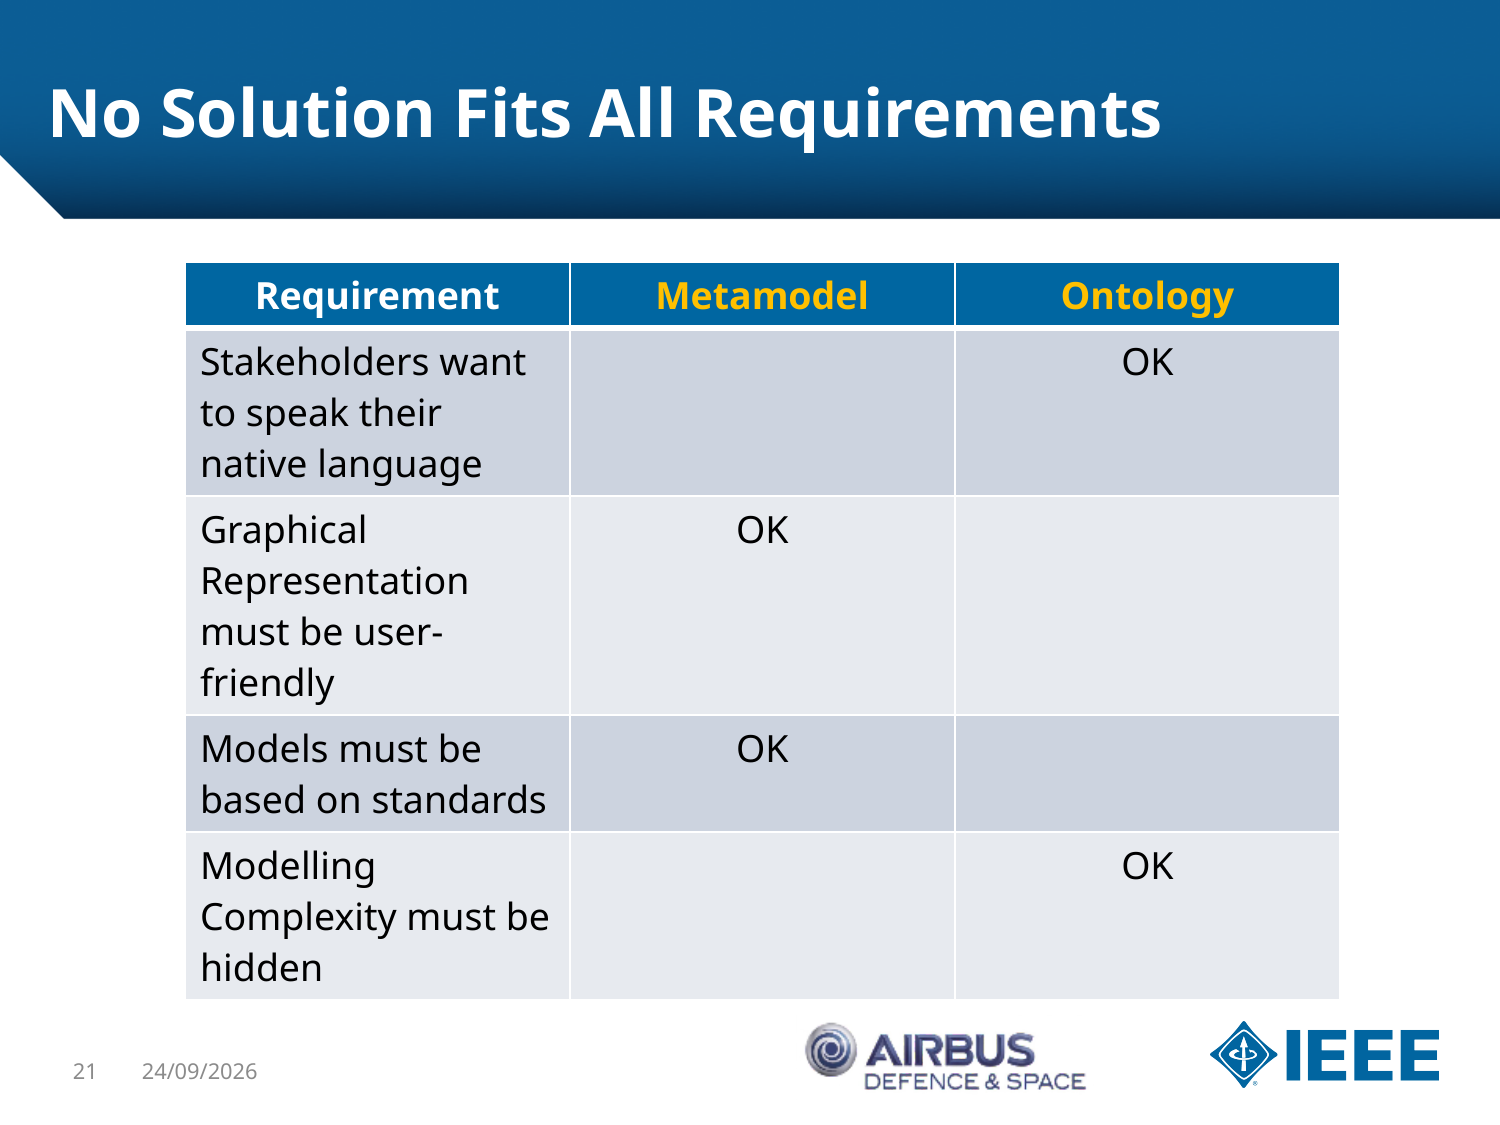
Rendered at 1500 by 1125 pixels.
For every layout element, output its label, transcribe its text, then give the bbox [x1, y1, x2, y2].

table_cell Models must be based on standards [186, 716, 569, 831]
picture [0, 0, 1500, 1125]
table_header Ontology [956, 263, 1339, 325]
table_cell OK [956, 833, 1339, 999]
table_cell OK [571, 716, 954, 831]
table_cell OK [571, 497, 954, 714]
table_cell [956, 497, 1339, 714]
table_cell [956, 716, 1339, 831]
slide_number <number> [72, 1042, 132, 1103]
table_cell Modelling Complexity must be hidden [186, 833, 569, 999]
table_cell [571, 833, 954, 999]
table_header Metamodel [571, 263, 954, 325]
slide_number 24/03/2021 [141, 1042, 412, 1103]
table_header Requirement [186, 263, 569, 325]
title No Solution Fits All Requirements [32, 22, 1486, 199]
table_cell Stakeholders want to speak their native language [186, 331, 569, 495]
table_cell [571, 331, 954, 495]
table_cell Graphical Representation must be user-friendly [186, 497, 569, 714]
table_cell OK [956, 331, 1339, 495]
